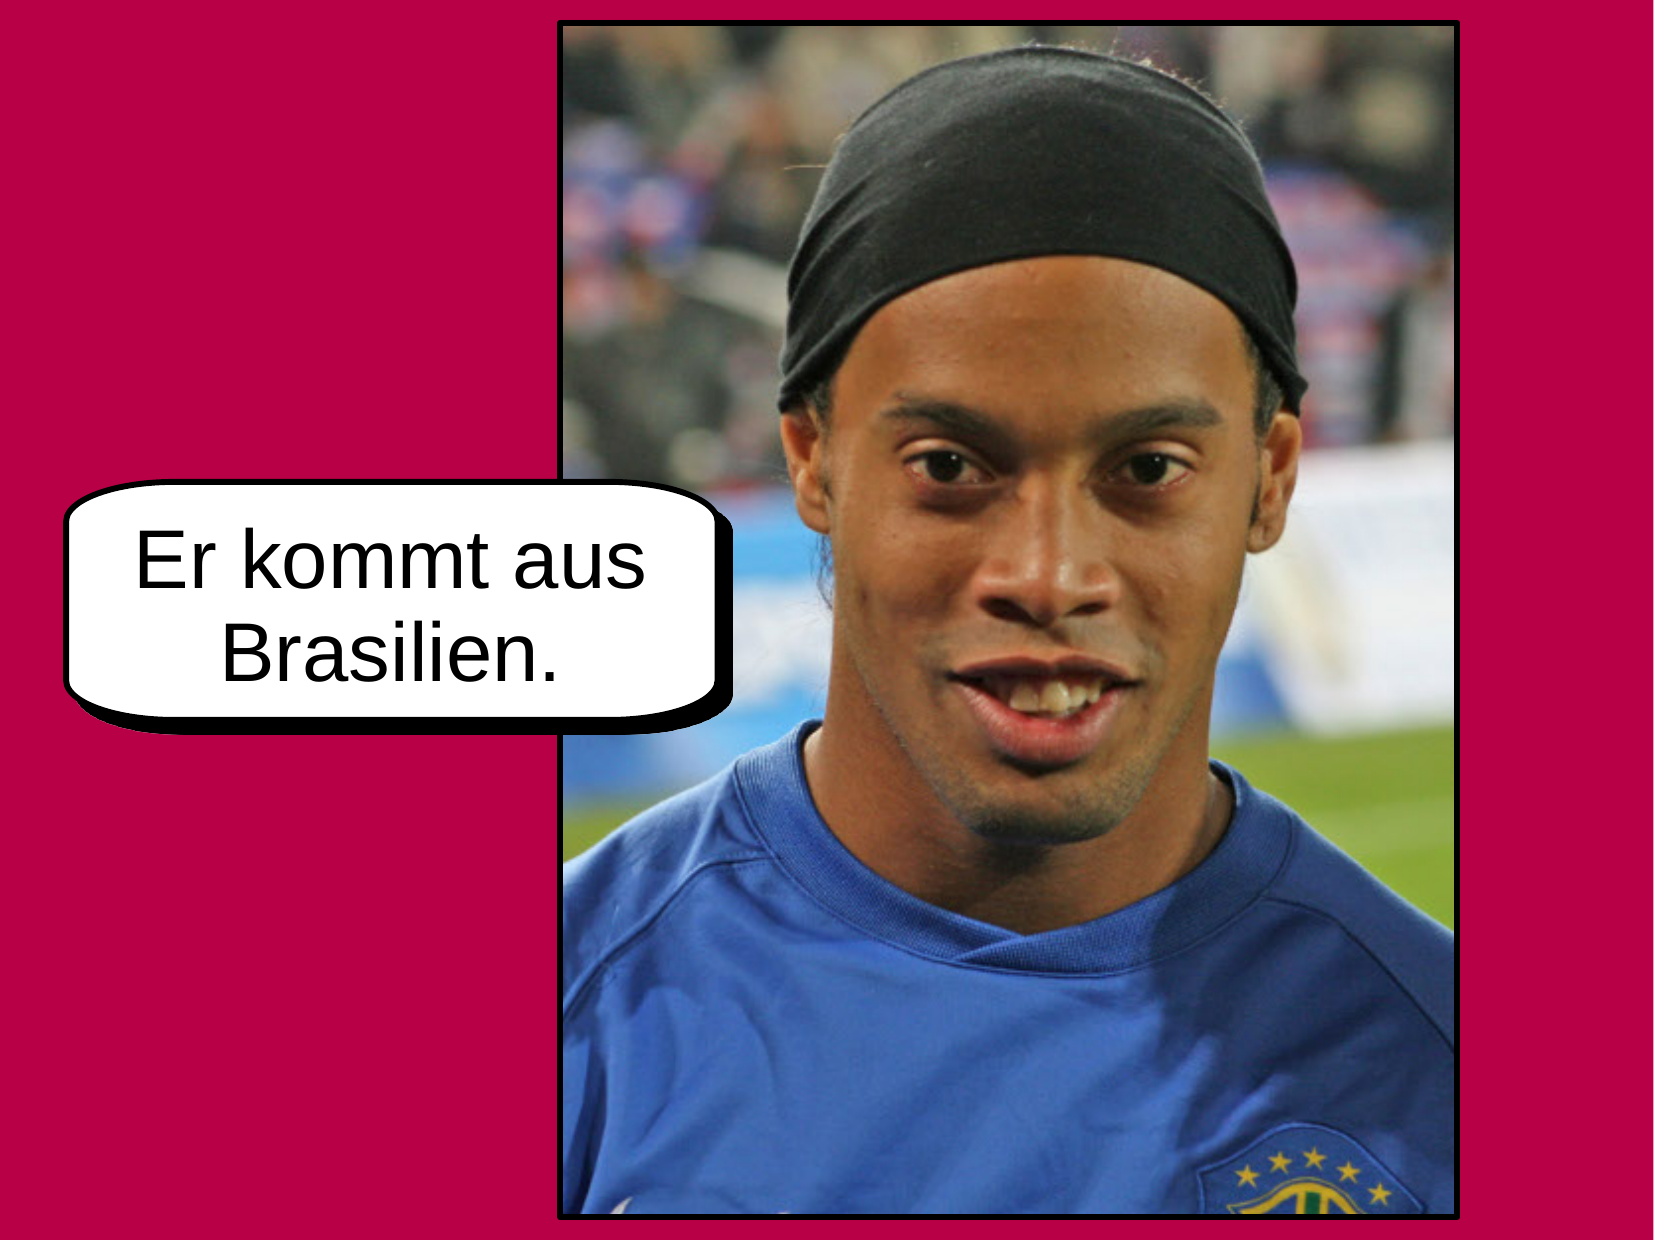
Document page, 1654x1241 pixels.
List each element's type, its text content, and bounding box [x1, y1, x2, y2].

picture [563, 25, 1455, 1215]
text_box Er kommt aus Brasilien. [54, 505, 728, 715]
text_box [122, 715, 662, 720]
text_box [75, 481, 708, 505]
